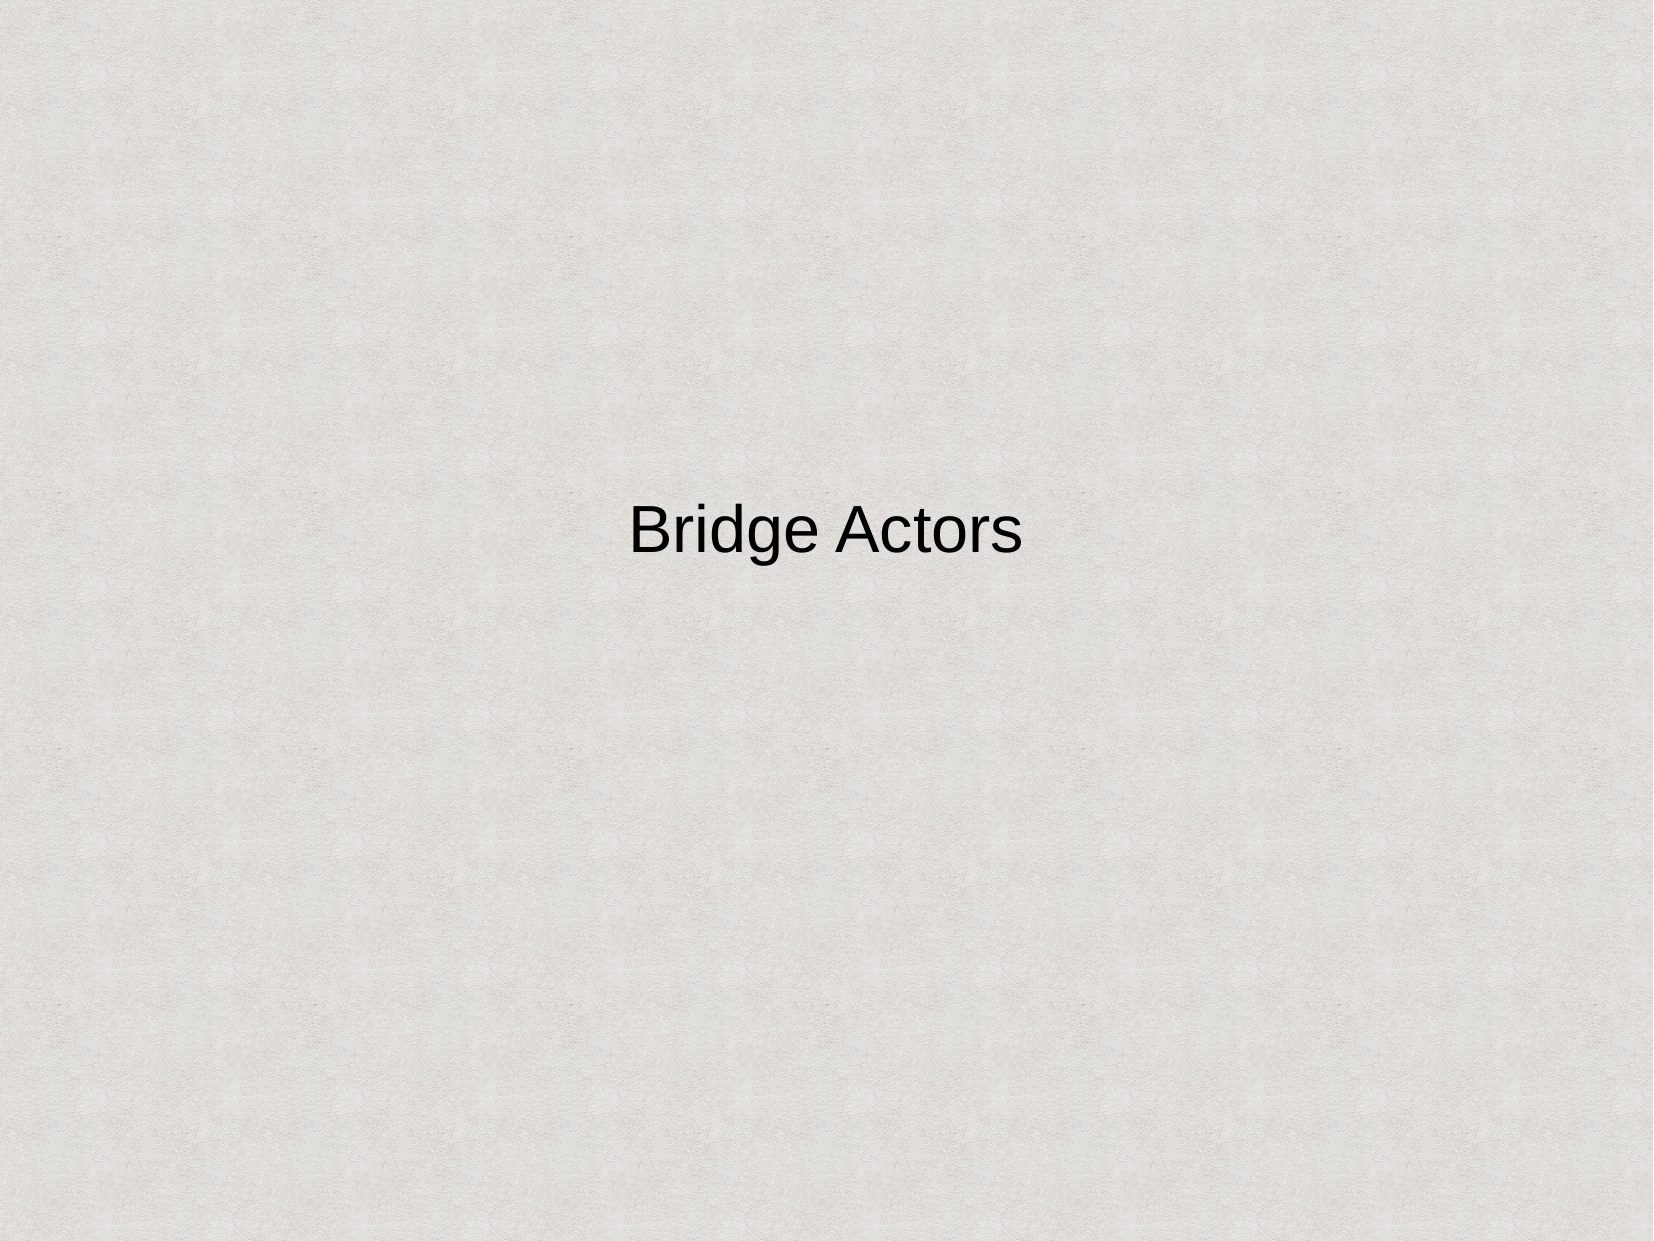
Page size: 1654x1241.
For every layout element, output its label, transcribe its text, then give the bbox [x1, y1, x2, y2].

subtitle Bridge Actors [82, 49, 1571, 1010]
picture [0, 0, 1654, 1241]
